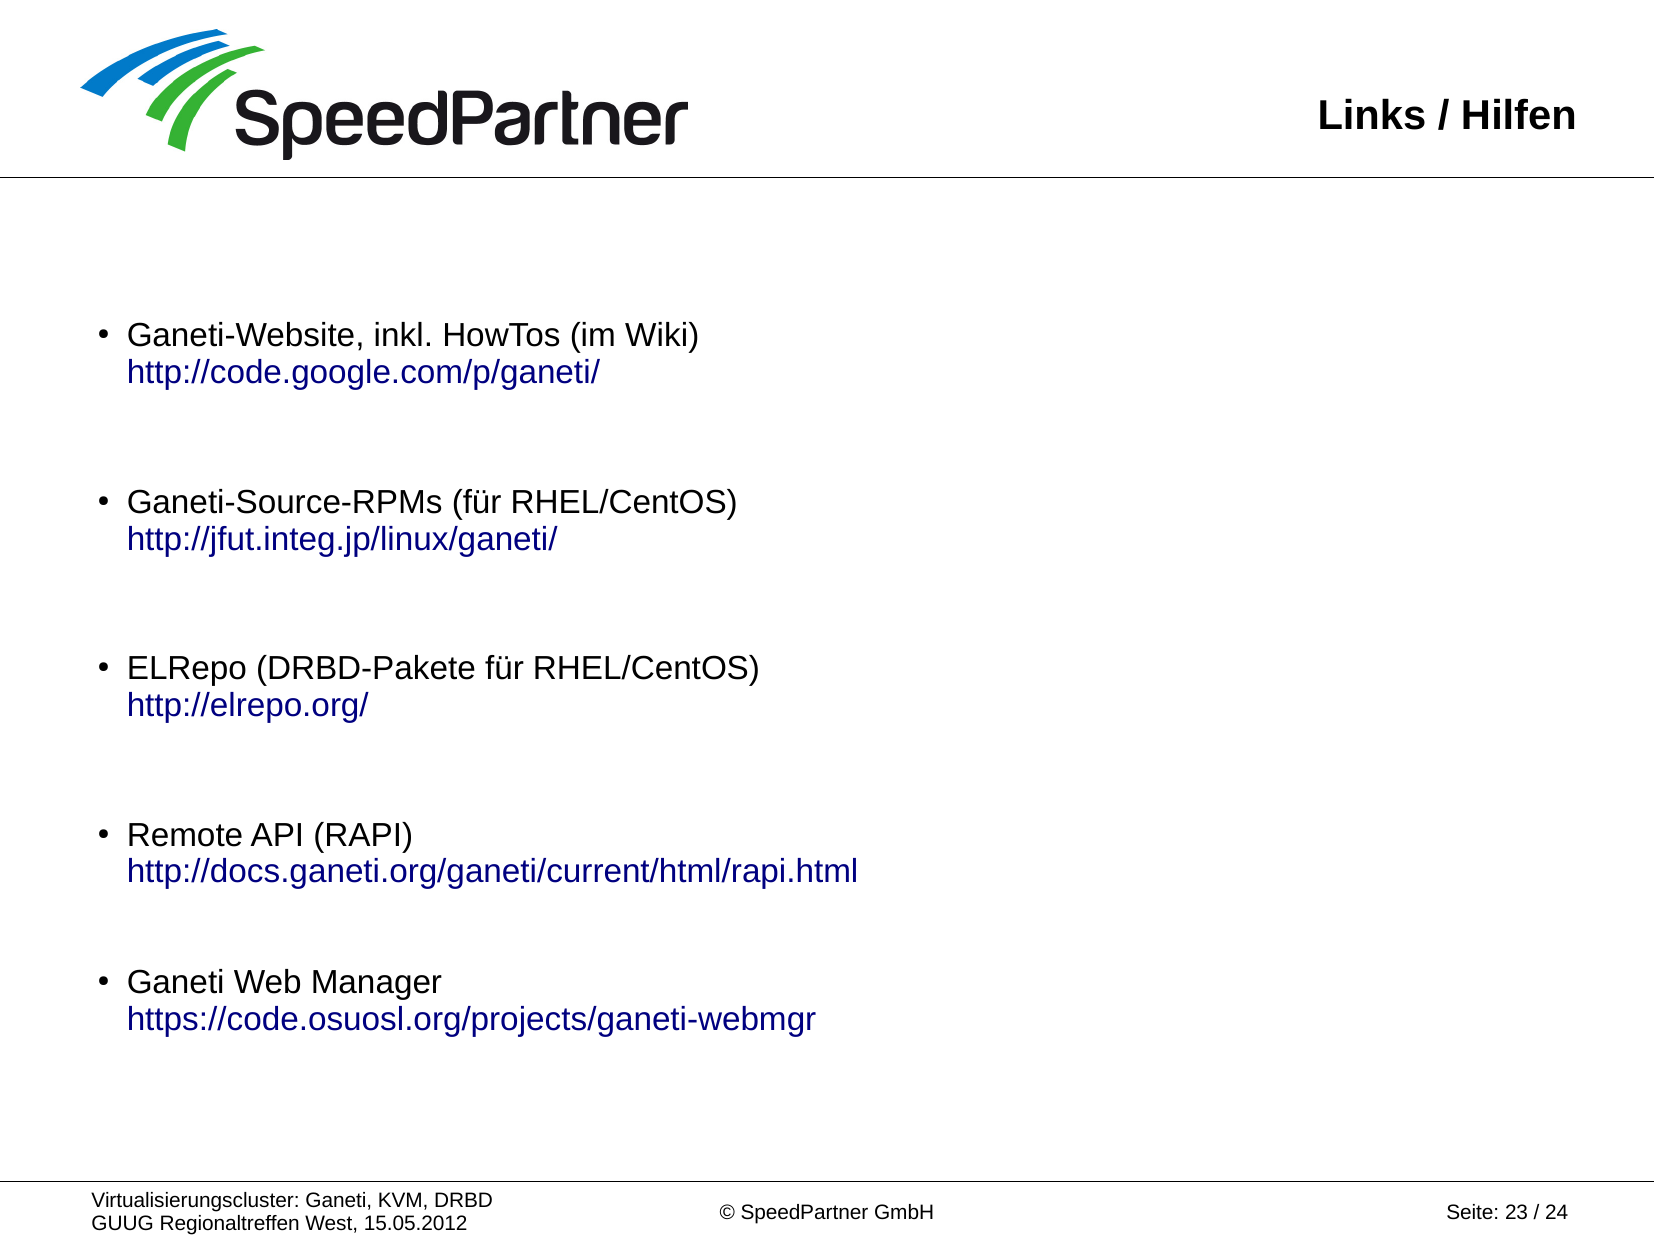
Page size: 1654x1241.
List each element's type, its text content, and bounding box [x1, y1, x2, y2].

picture [80, 29, 688, 160]
text_box Ganeti-Website, inkl. HowTos (im Wiki) http://code.google.com/p/ganeti/ Ganeti-Source-RPMs (für RHEL/CentOS) http://jfut.integ.jp/linux/ganeti/ ELRepo (DRBD-Pakete für RHEL/CentOS) http://elrepo.org/ Remote API (RAPI) http://docs.ganeti.org/ganeti/current/html/rapi.html Ganeti Web Manager https://code.osuosl.org/projects/ganeti-webmgr [82, 253, 1565, 1177]
title Links / Hilfen [590, 70, 1577, 160]
